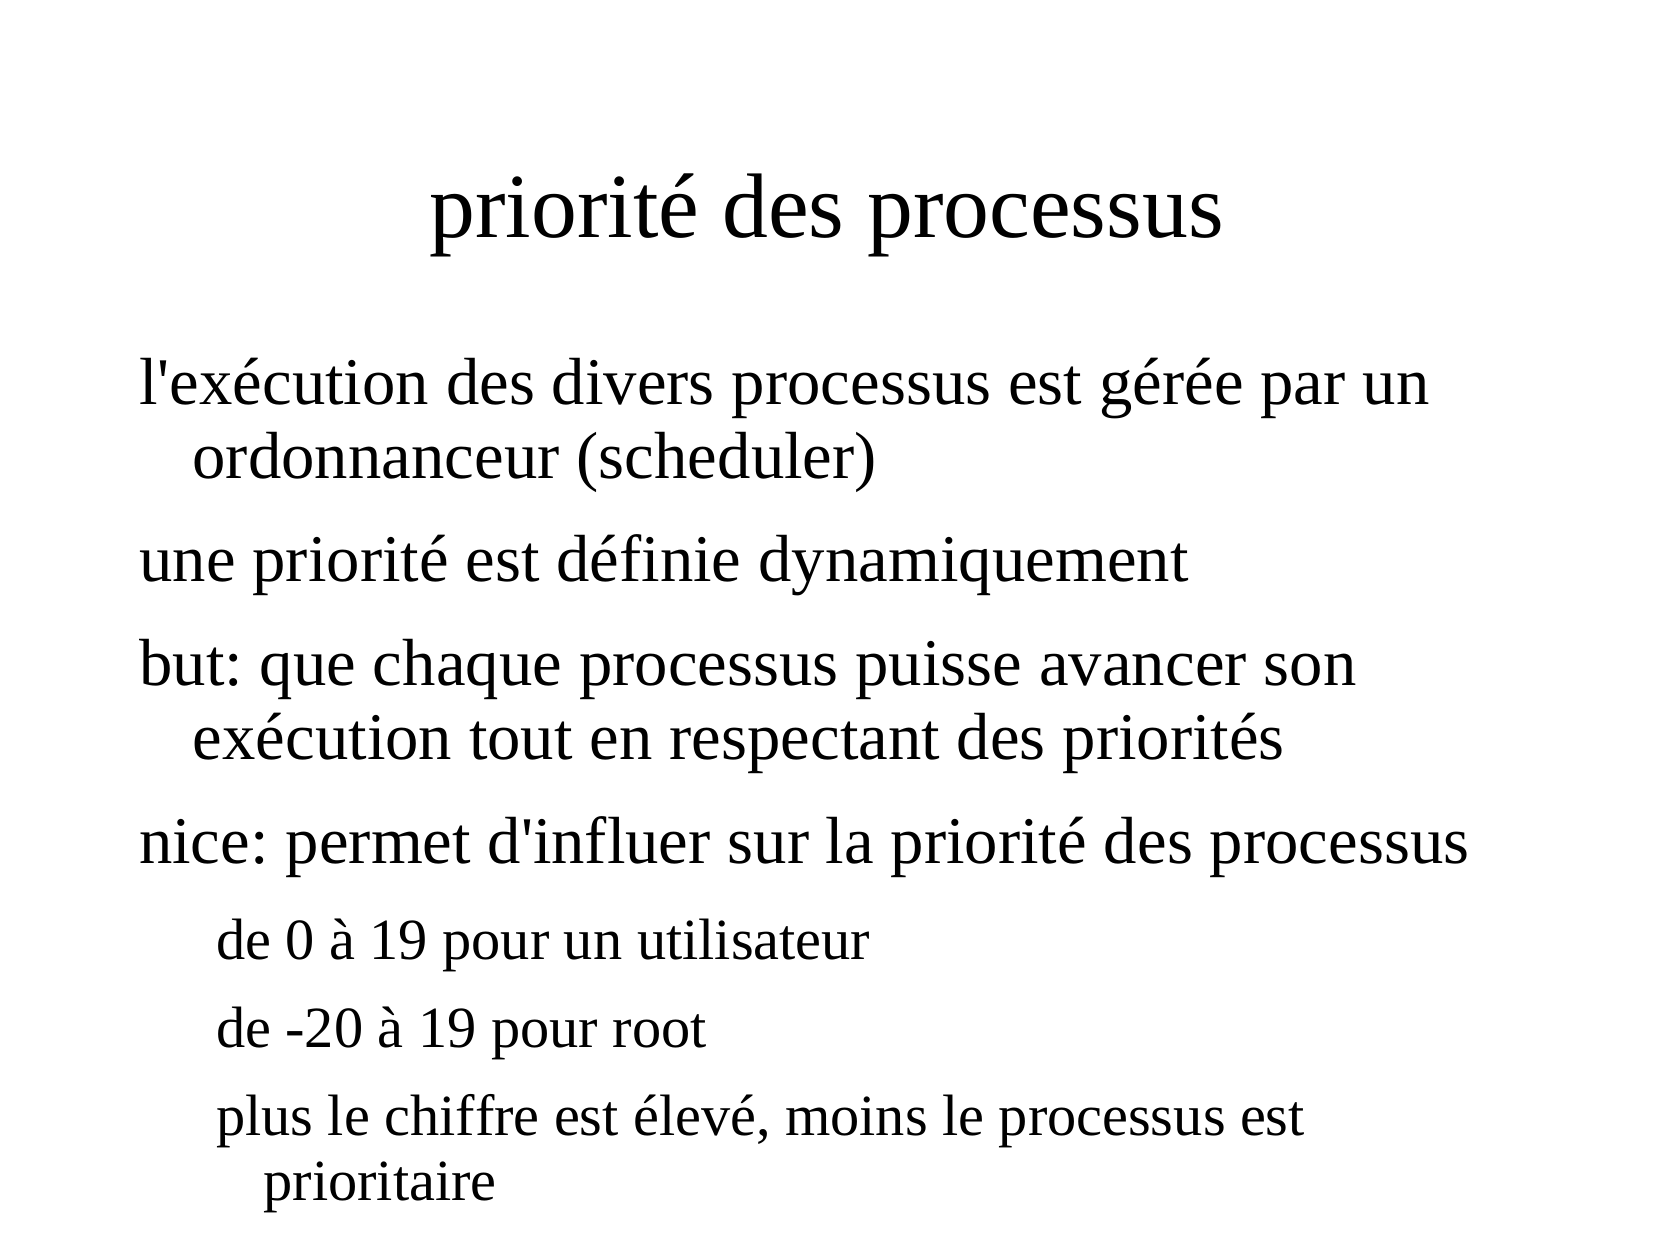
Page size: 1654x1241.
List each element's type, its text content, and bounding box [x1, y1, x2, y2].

title priorité des processus [121, 102, 1534, 311]
list l'exécution des divers processus est gérée par un ordonnanceur (scheduler) une priorité est définie dynamiquement but: que chaque processus puisse avancer son exécution tout en respectant des priorités nice: permet d'influer sur la priorité des processus de 0 à 19 pour un utilisateur de -20 à 19 pour root plus le chiffre est élevé, moins le processus est prioritaire [121, 344, 1534, 1217]
